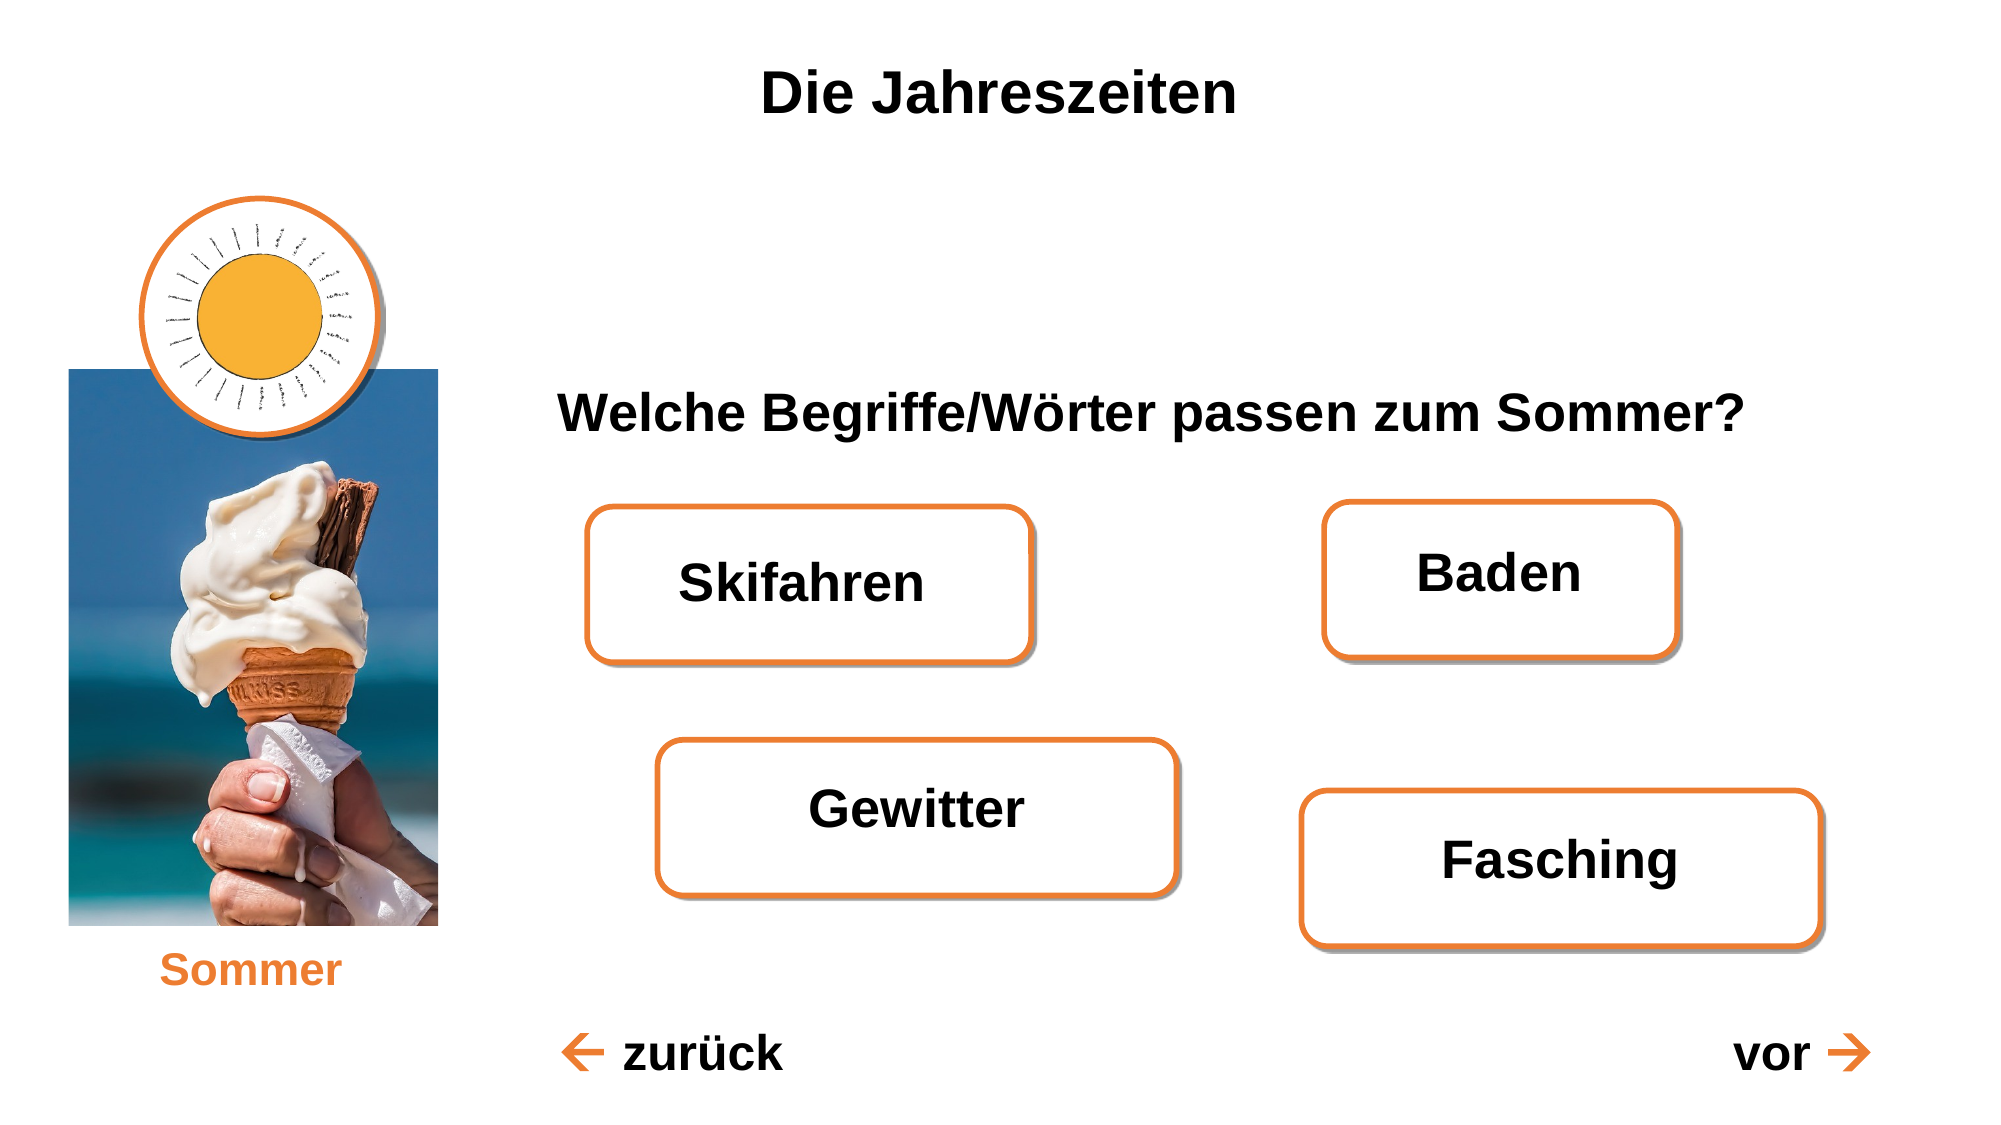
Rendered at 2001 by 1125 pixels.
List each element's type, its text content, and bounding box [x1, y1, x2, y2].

text_box  zurück [543, 1019, 800, 1104]
text_box vor  [1718, 1019, 1907, 1104]
text_box [204, 198, 315, 212]
text_box Fasching [1301, 823, 1821, 908]
text_box [366, 265, 378, 368]
text_box [1301, 908, 1821, 947]
text_box [206, 422, 313, 435]
text_box [657, 739, 1177, 773]
text_box Welche Begriffe/Wörter passen zum Sommer? [542, 371, 1767, 450]
picture [68, 212, 439, 926]
text_box [587, 506, 1032, 663]
text_box Skifahren [580, 546, 1025, 632]
subtitle Sommer [66, 938, 436, 1023]
text_box Gewitter [657, 773, 1177, 858]
text_box [1301, 790, 1821, 823]
text_box Baden [1324, 537, 1675, 622]
text_box [657, 858, 1177, 896]
text_box [141, 288, 145, 345]
text_box Die Jahreszeiten [0, 58, 2000, 188]
text_box [1324, 501, 1678, 658]
